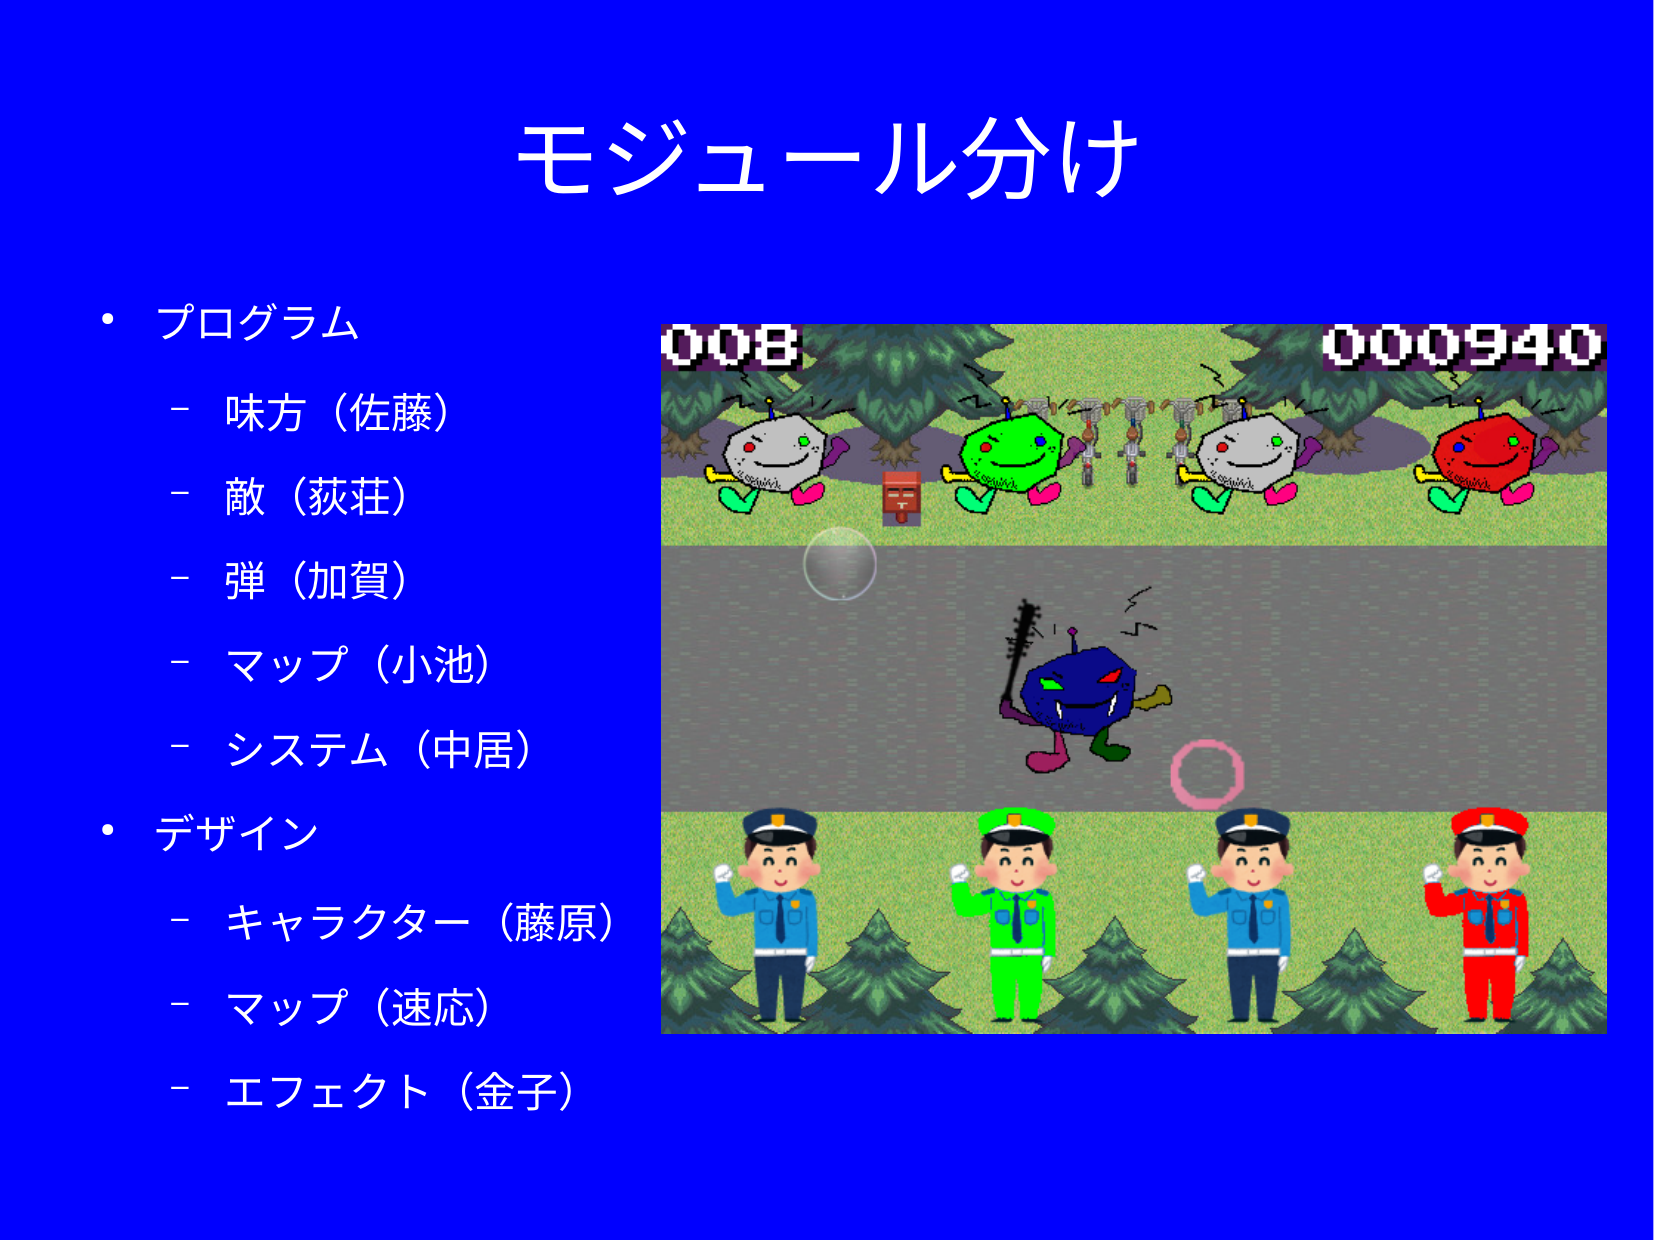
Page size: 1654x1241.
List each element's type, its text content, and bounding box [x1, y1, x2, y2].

title モジュール分け [82, 49, 1571, 257]
list プログラム 味方（佐藤） 敵（荻荘） 弾（加賀） マップ（小池） システム（中居） デザイン キャラクター（藤原） マップ（速応） エフェクト（金子） [82, 290, 793, 1134]
picture [661, 324, 1607, 1034]
